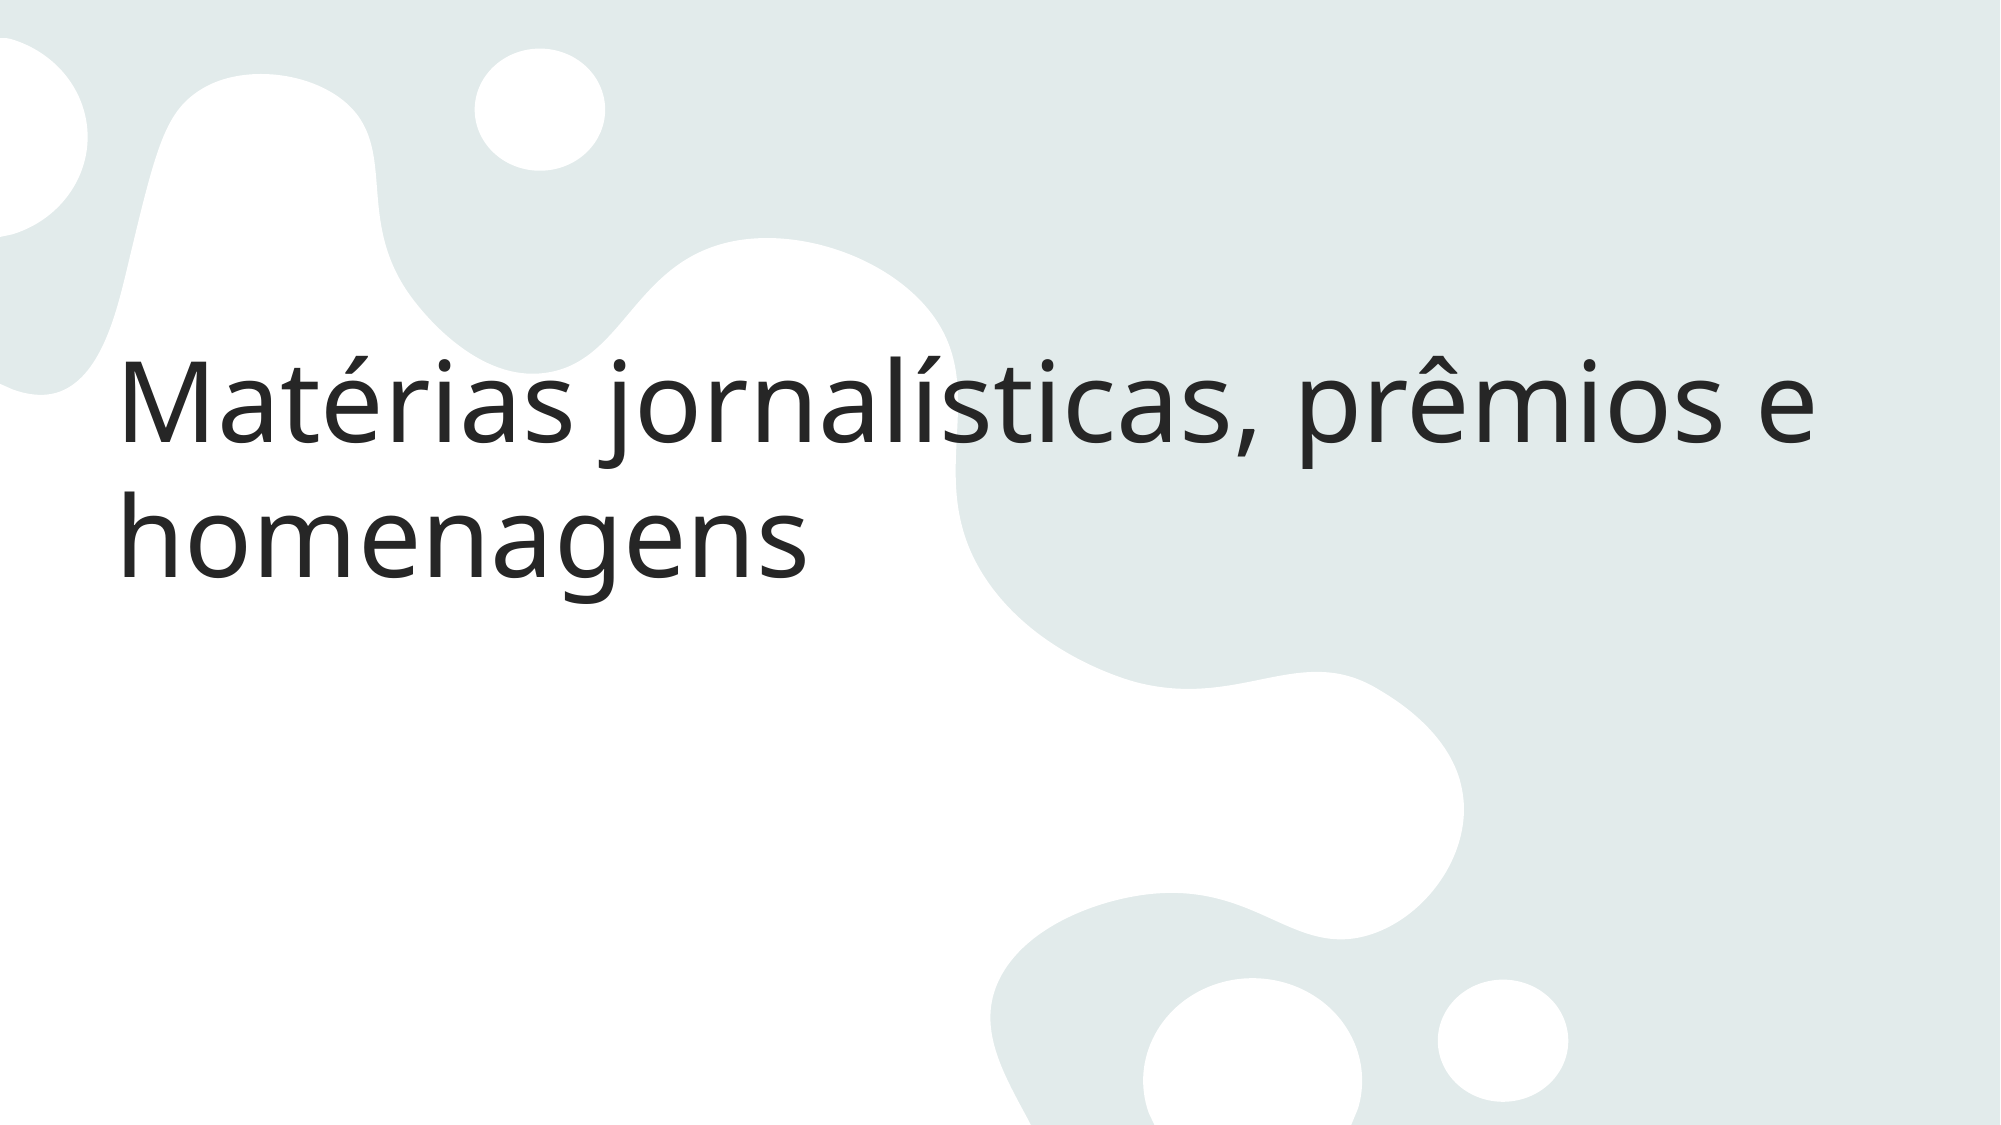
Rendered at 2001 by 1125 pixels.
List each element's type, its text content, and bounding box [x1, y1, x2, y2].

title Matérias jornalísticas, prêmios e homenagens [100, 91, 1901, 608]
